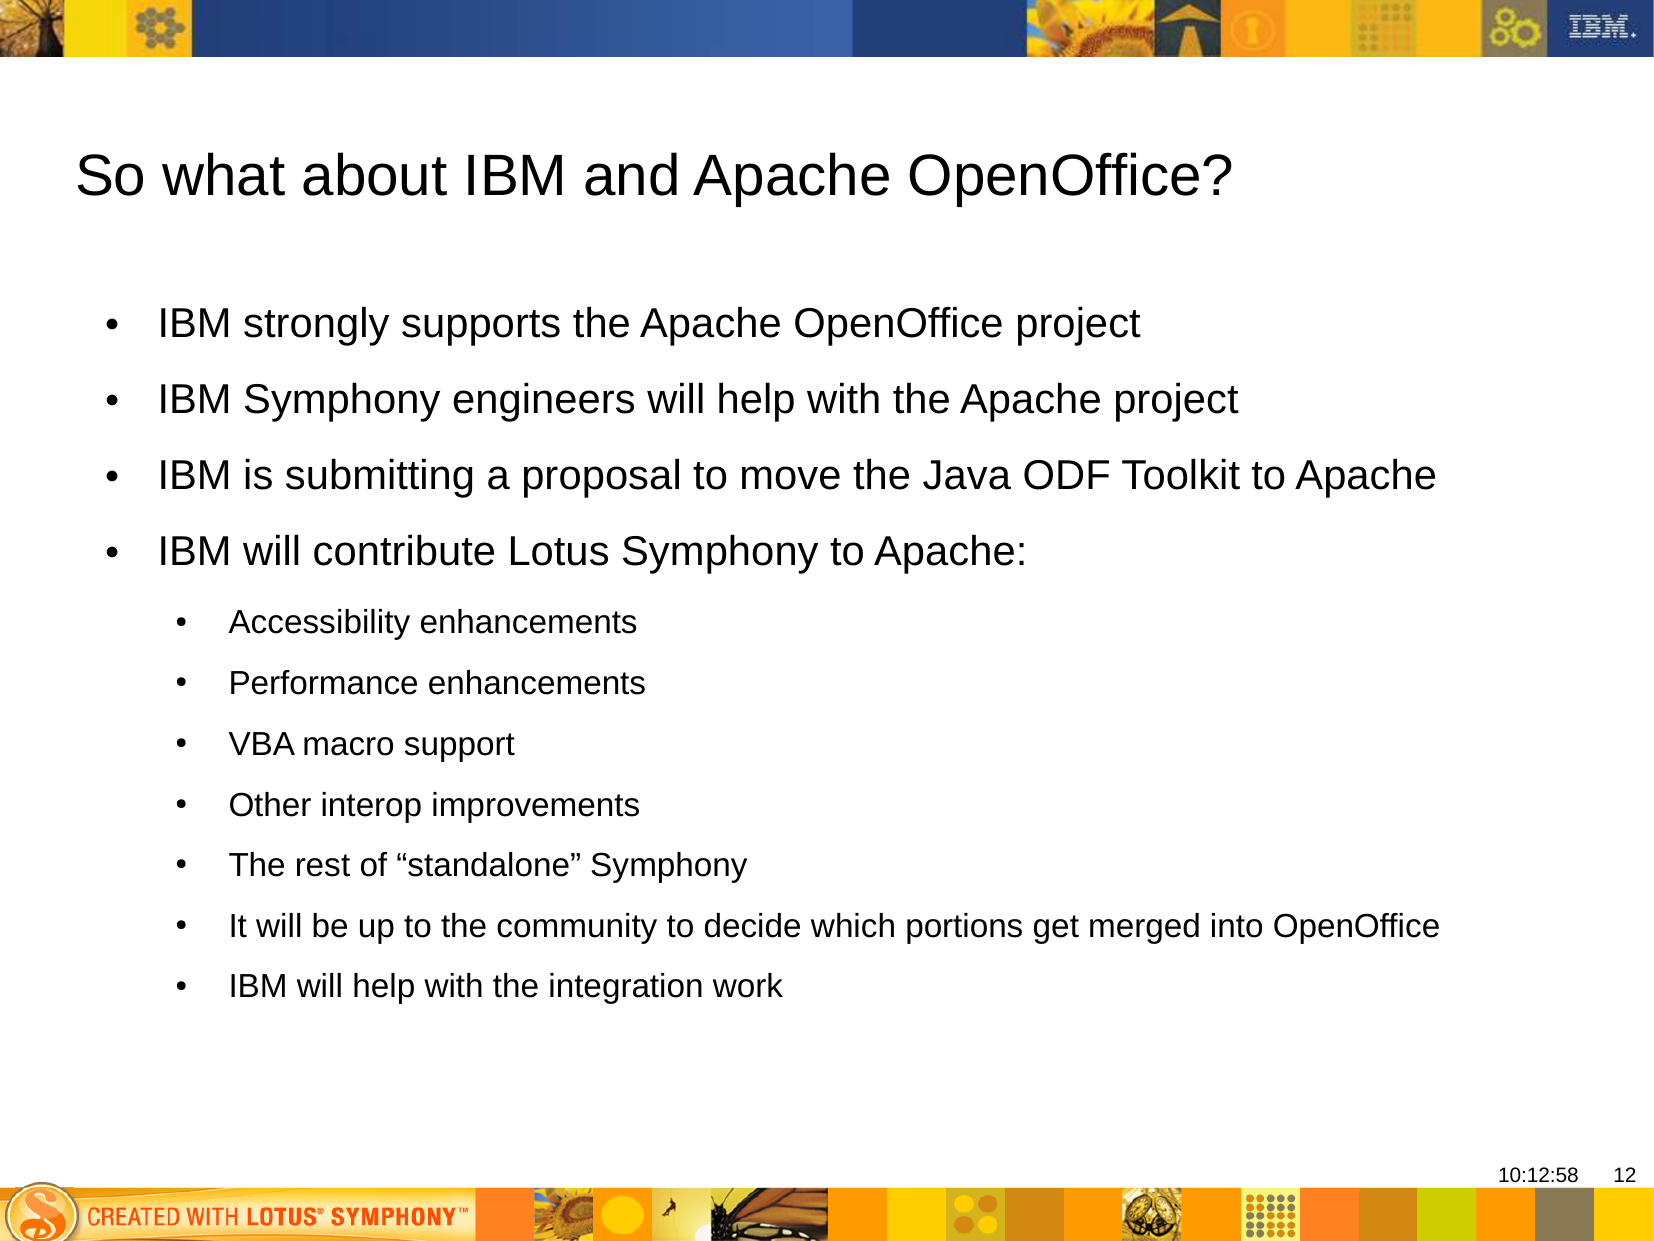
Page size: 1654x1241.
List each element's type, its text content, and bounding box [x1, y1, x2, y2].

picture [0, 1182, 1654, 1241]
list IBM strongly supports the Apache OpenOffice project IBM Symphony engineers will help with the Apache project IBM is submitting a proposal to move the Java ODF Toolkit to Apache IBM will contribute Lotus Symphony to Apache: Accessibility enhancements Performance enhancements VBA macro support Other interop improvements The rest of “standalone” Symphony It will be up to the community to decide which portions get merged into OpenOffice IBM will help with the integration work [86, 300, 1576, 1148]
picture [0, 0, 1654, 57]
title So what about IBM and Apache OpenOffice? [75, 131, 1351, 218]
